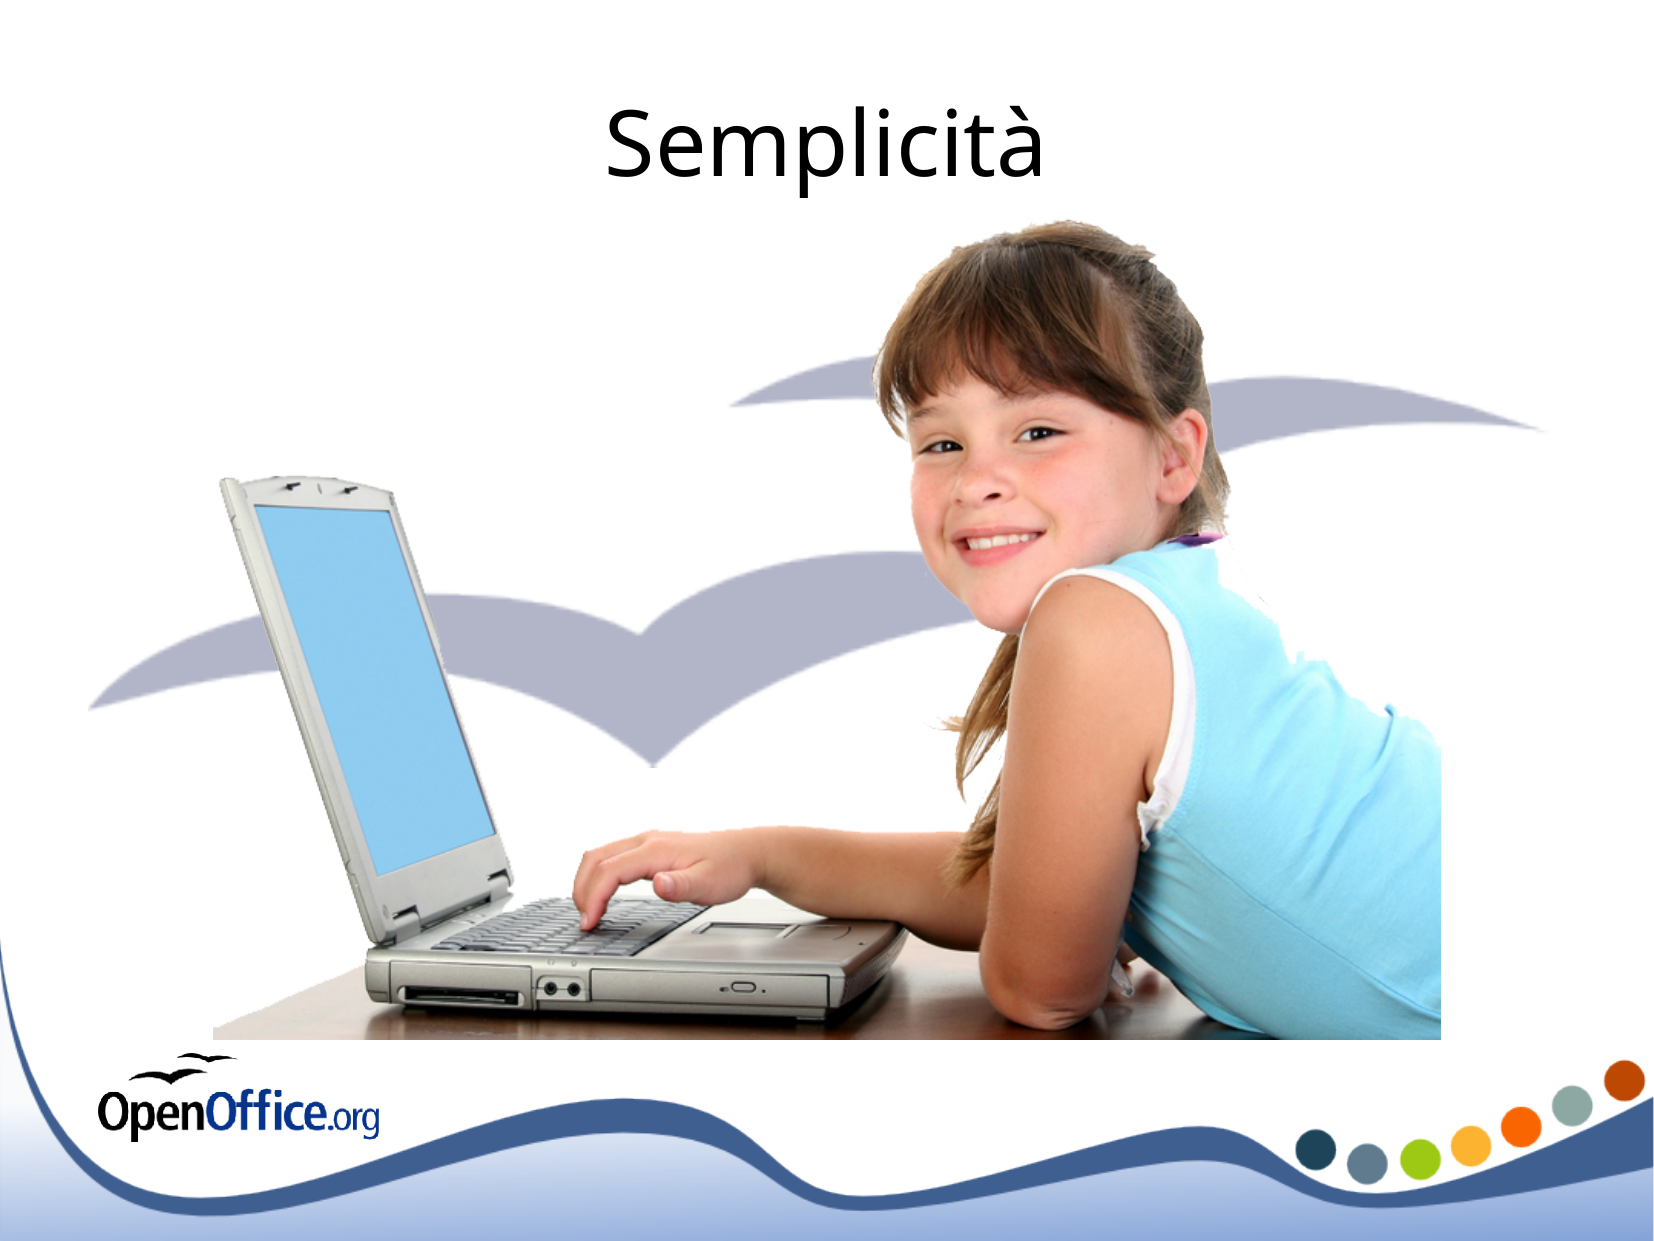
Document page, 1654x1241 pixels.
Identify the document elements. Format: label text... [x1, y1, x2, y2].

picture [0, 245, 1654, 1241]
title Semplicità [82, 37, 1571, 245]
